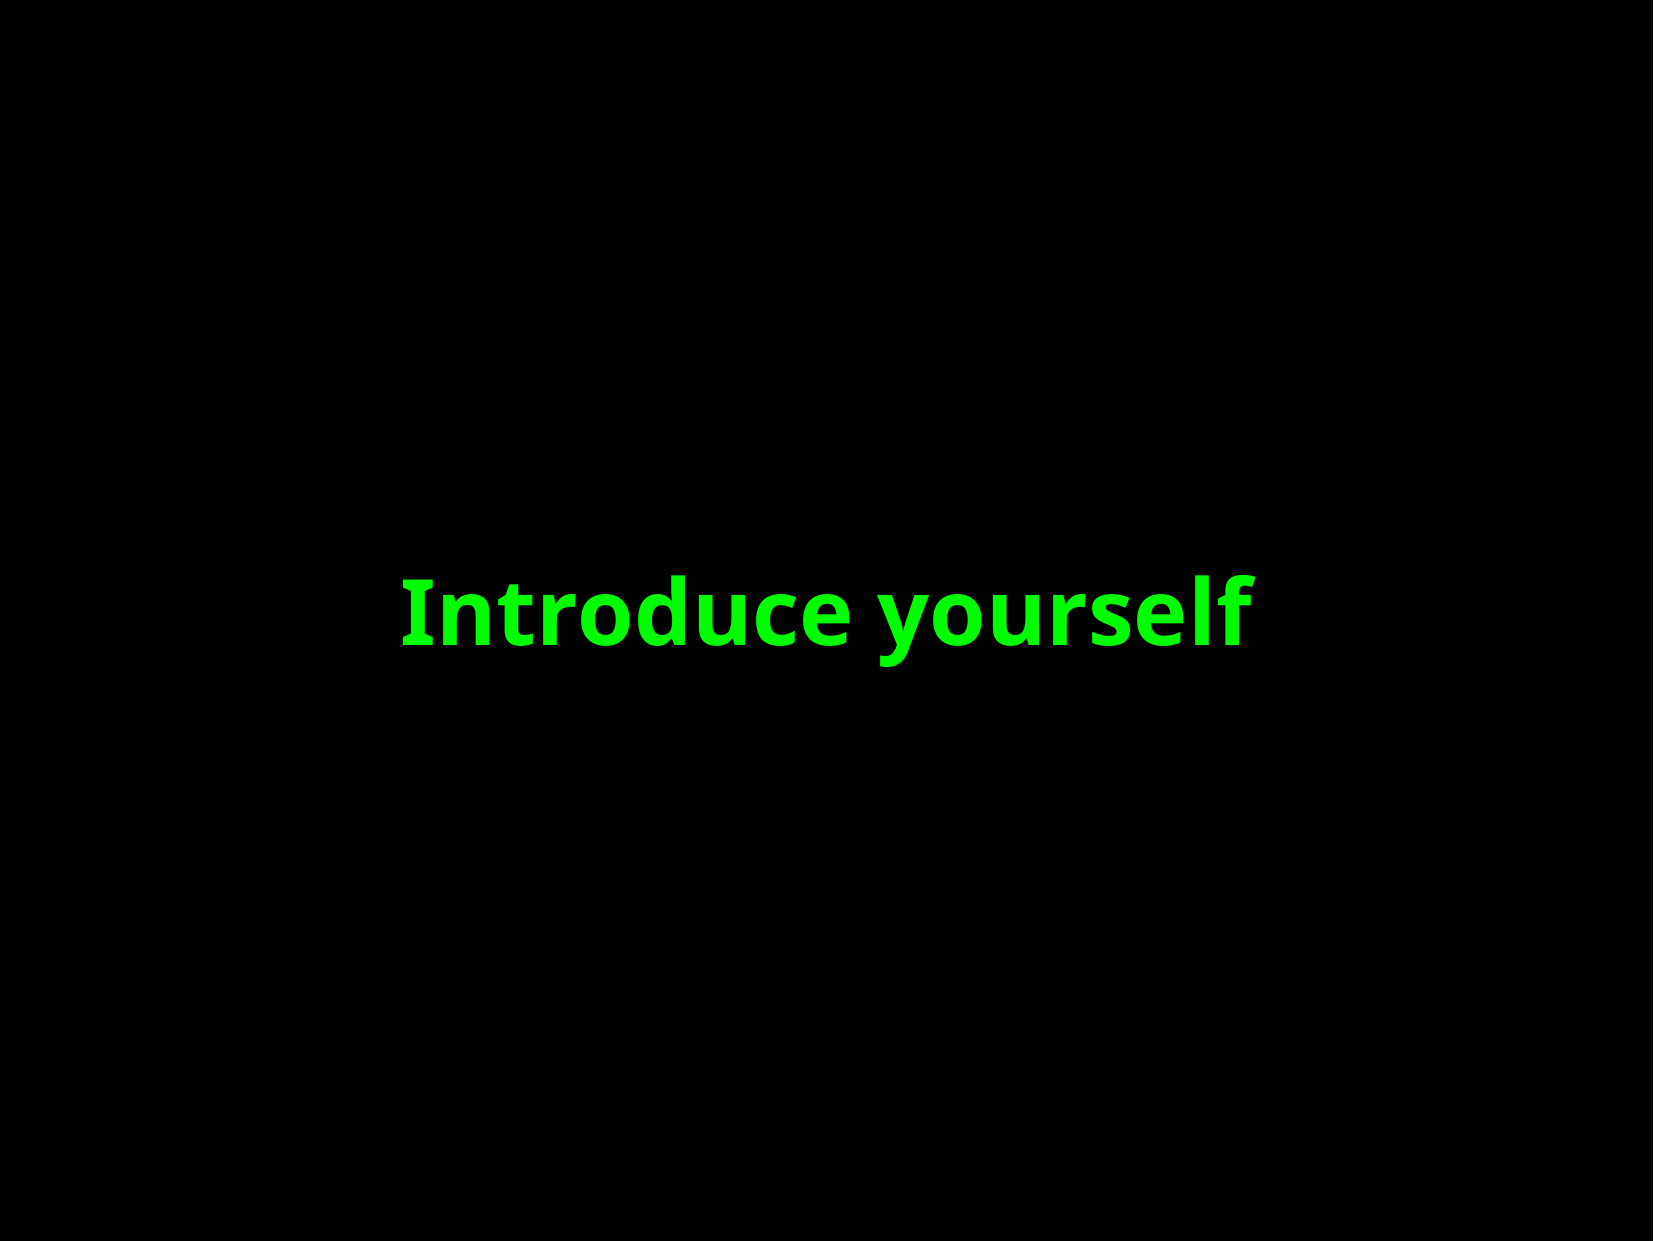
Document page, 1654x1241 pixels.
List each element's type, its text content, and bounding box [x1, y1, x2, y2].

title Introduce yourself [82, 136, 1571, 1084]
